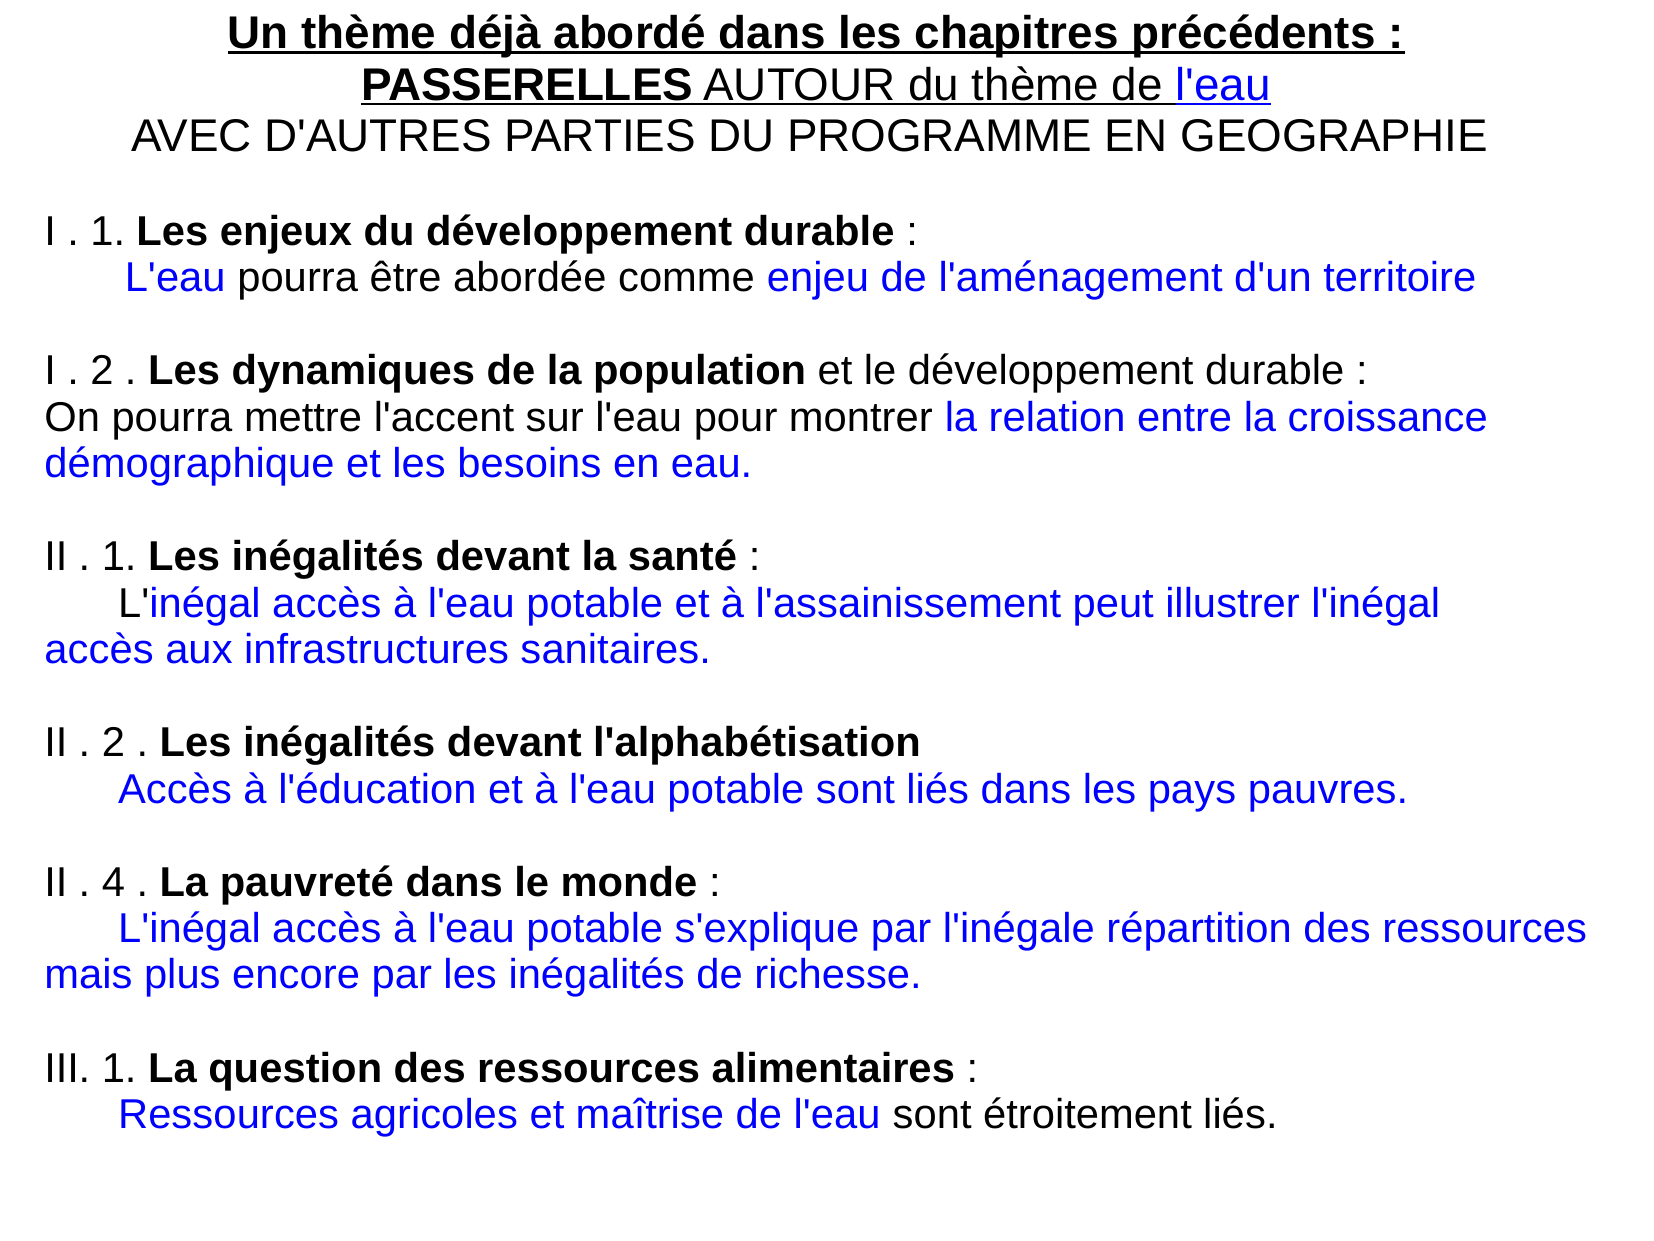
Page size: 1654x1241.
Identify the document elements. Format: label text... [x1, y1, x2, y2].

text_box Un thème déjà abordé dans les chapitres précédents : PASSERELLES AUTOUR du thème de l'eau AVEC D'AUTRES PARTIES DU PROGRAMME EN GEOGRAPHIE I . 1. Les enjeux du développement durable : L'eau pourra être abordée comme enjeu de l'aménagement d'un territoire I . 2 . Les dynamiques de la population et le développement durable : On pourra mettre l'accent sur l'eau pour montrer la relation entre la croissance démographique et les besoins en eau. II . 1. Les inégalités devant la santé : L'inégal accès à l'eau potable et à l'assainissement peut illustrer l'inégal accès aux infrastructures sanitaires. II . 2 . Les inégalités devant l'alphabétisation Accès à l'éducation et à l'eau potable sont liés dans les pays pauvres. II . 4 . La pauvreté dans le monde : L'inégal accès à l'eau potable s'explique par l'inégale répartition des ressources mais plus encore par les inégalités de richesse. III. 1. La question des ressources alimentaires : Ressources agricoles et maîtrise de l'eau sont étroitement liés. [29, 0, 1625, 1241]
